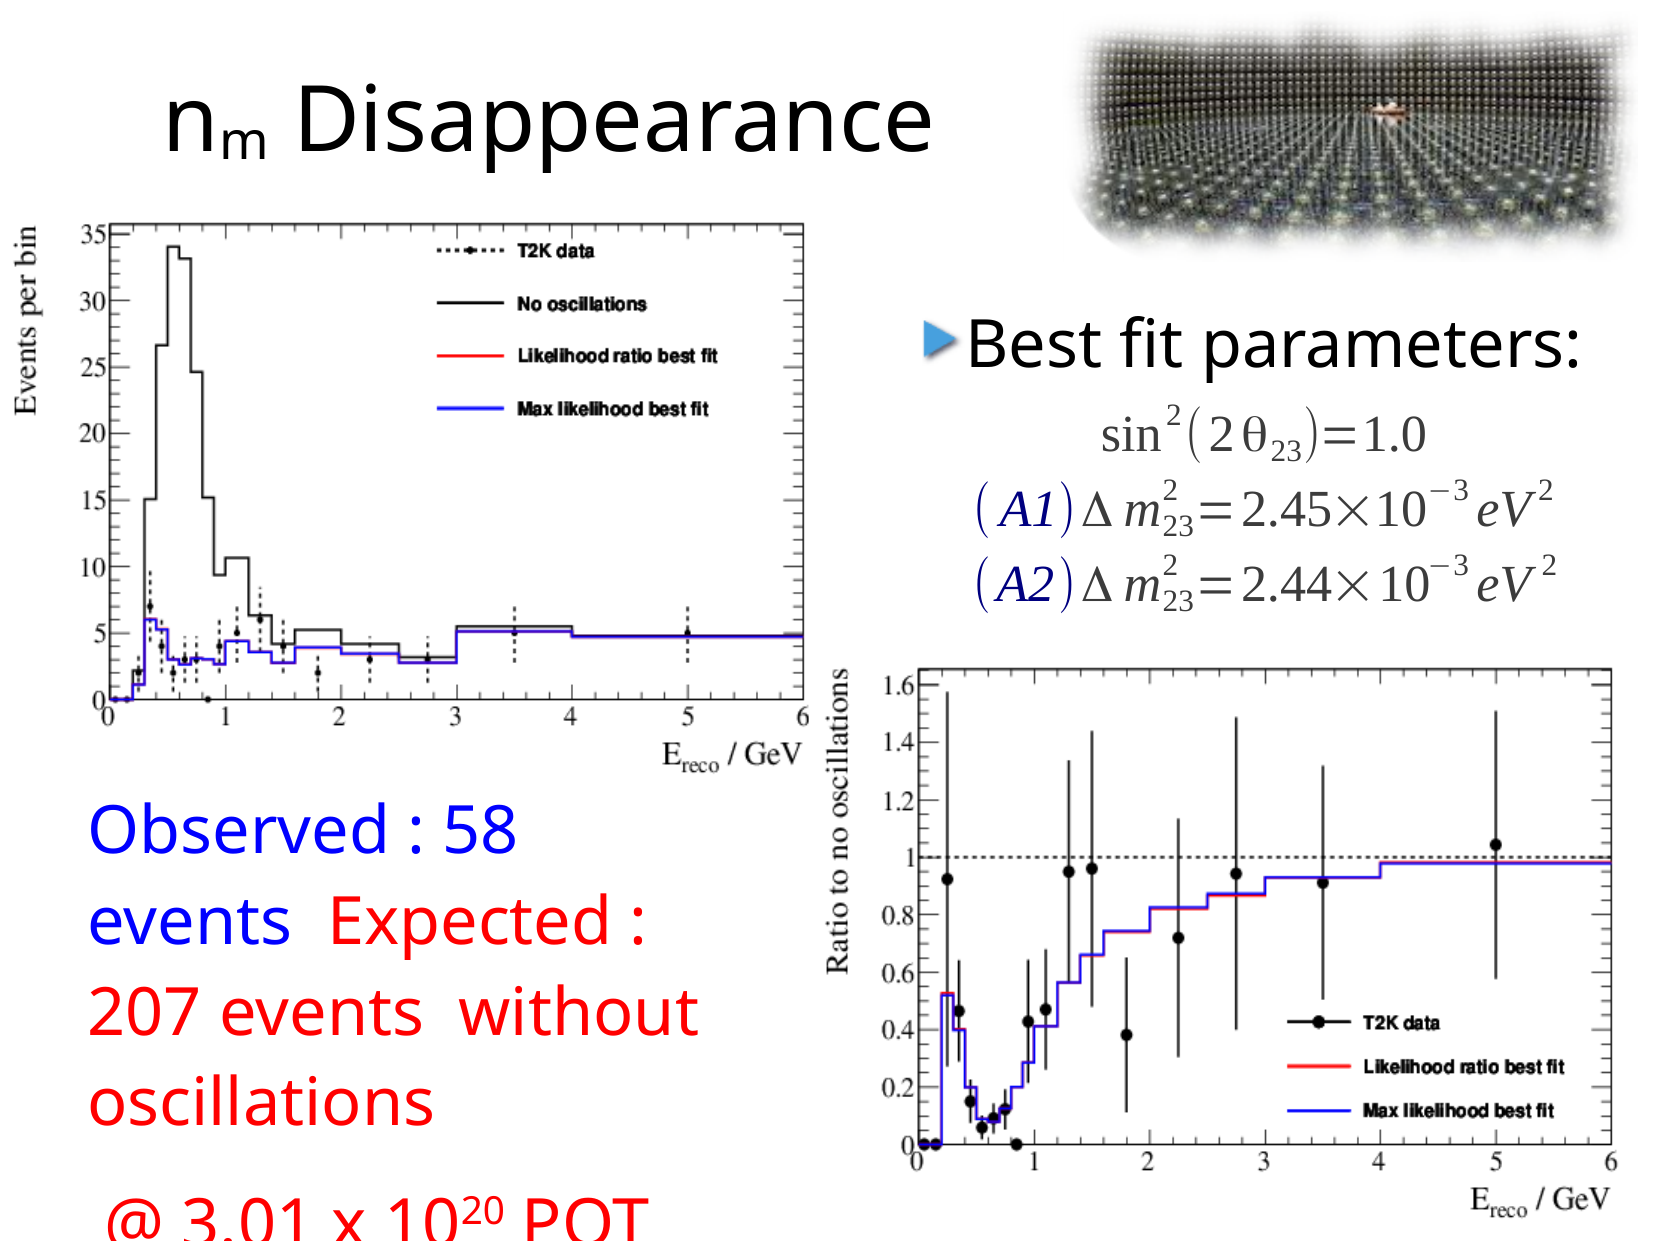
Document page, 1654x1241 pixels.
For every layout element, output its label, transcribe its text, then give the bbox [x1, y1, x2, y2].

title nm Disappearance [23, 0, 1075, 257]
picture [0, 195, 1654, 1241]
picture [1062, 11, 1638, 262]
text_box Best fit parameters: [906, 288, 1616, 379]
text_box Observed : 58 events Expected : 207 events without oscillations @ 3.01 x 1020 POT [72, 774, 745, 1195]
chart [960, 396, 1570, 620]
